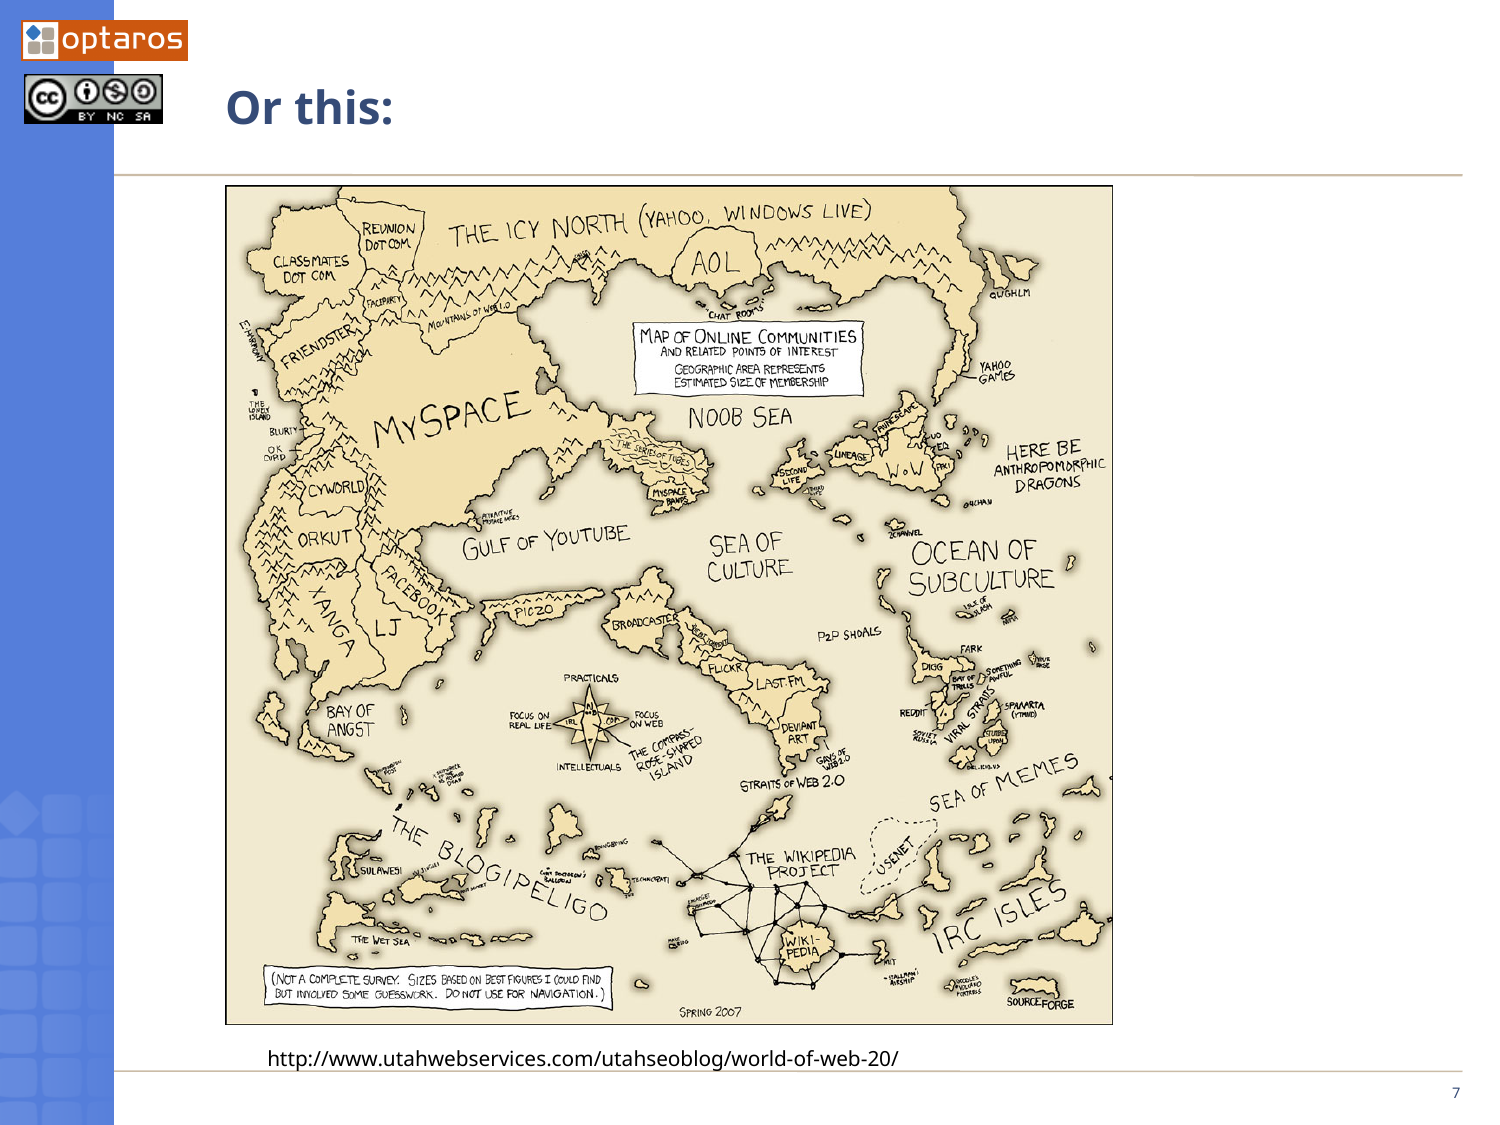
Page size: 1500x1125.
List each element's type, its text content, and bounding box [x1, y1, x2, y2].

picture [0, 0, 188, 1125]
title Or this: [224, 44, 1463, 168]
picture [225, 185, 1113, 1026]
text_box http://www.utahwebservices.com/utahseoblog/world-of-web-20/ [252, 1037, 914, 1106]
